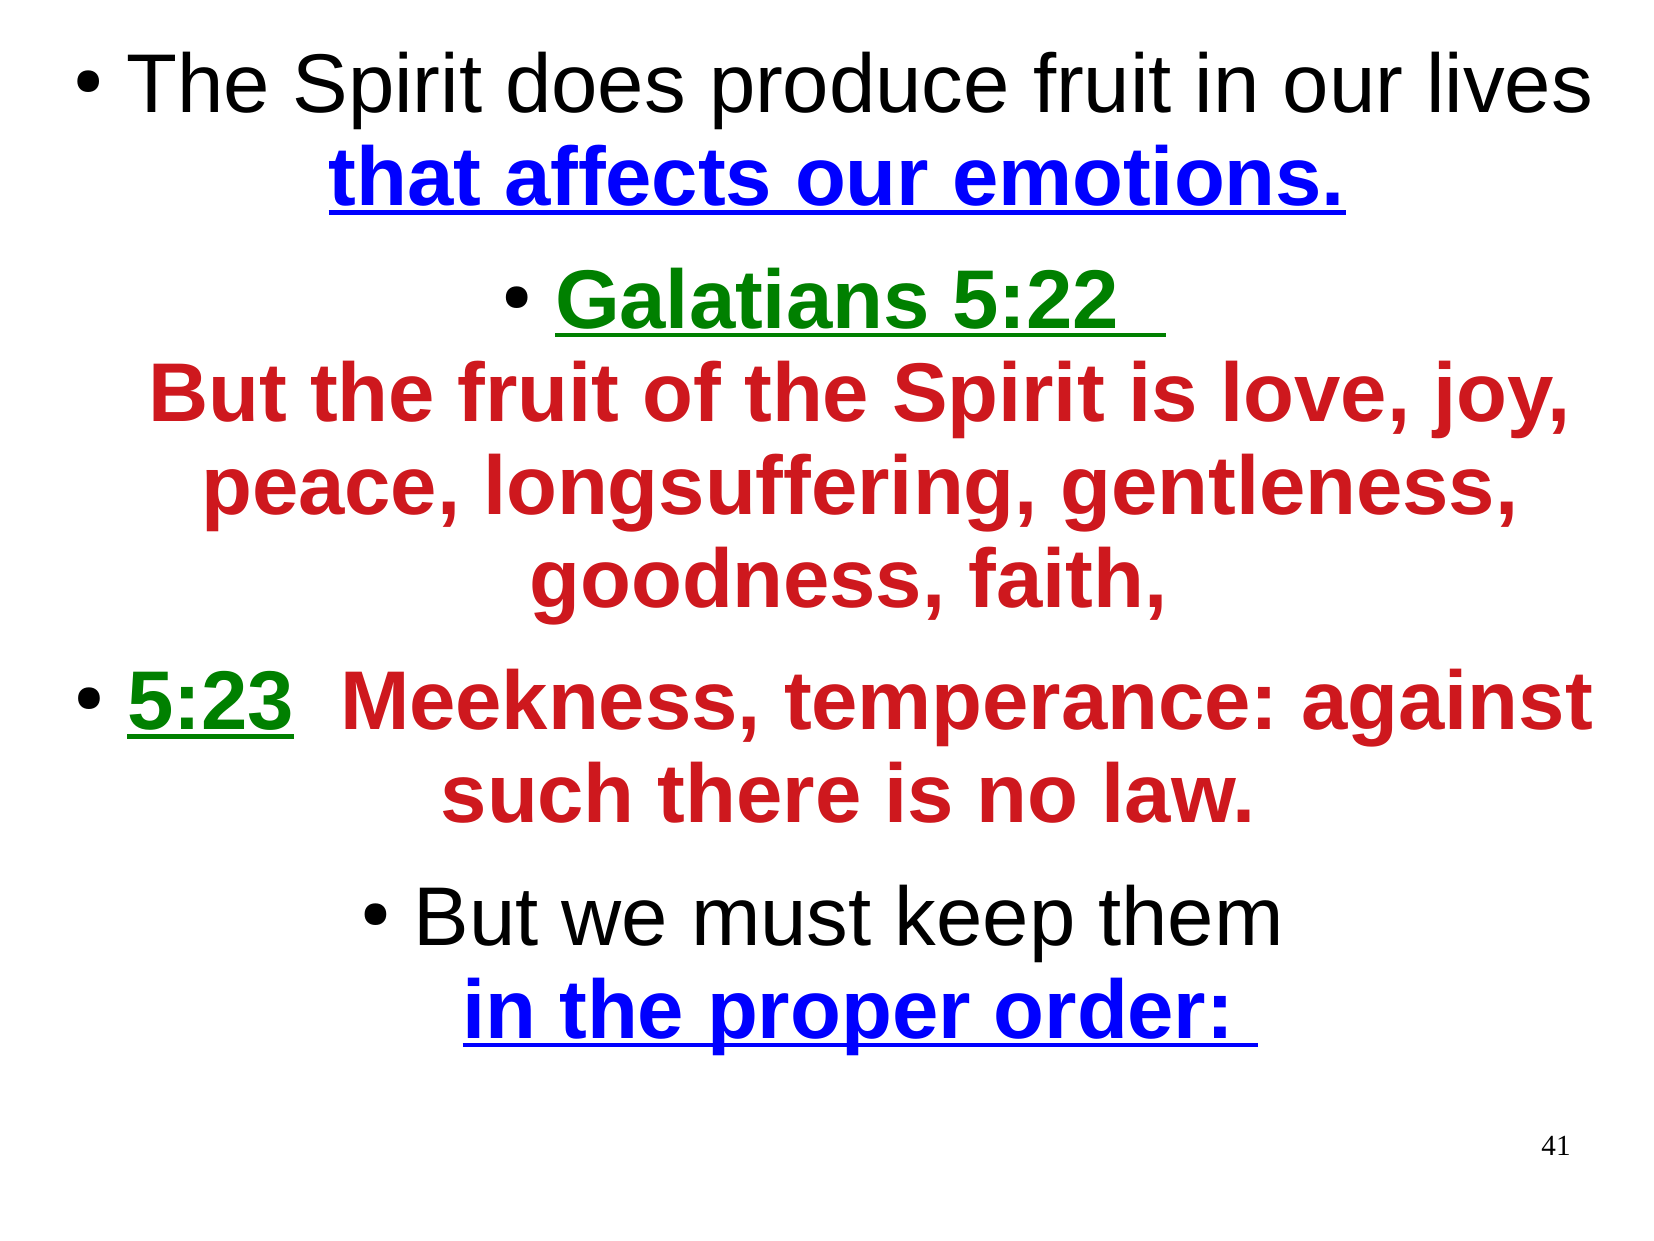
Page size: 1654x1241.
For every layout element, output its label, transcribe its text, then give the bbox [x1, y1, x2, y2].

list The Spirit does produce fruit in our lives that affects our emotions. Galatians 5:22 But the fruit of the Spirit is love, joy, peace, longsuffering, gentleness, goodness, faith, 5:23 Meekness, temperance: against such there is no law. But we must keep them in the proper order: [37, 37, 1613, 1238]
